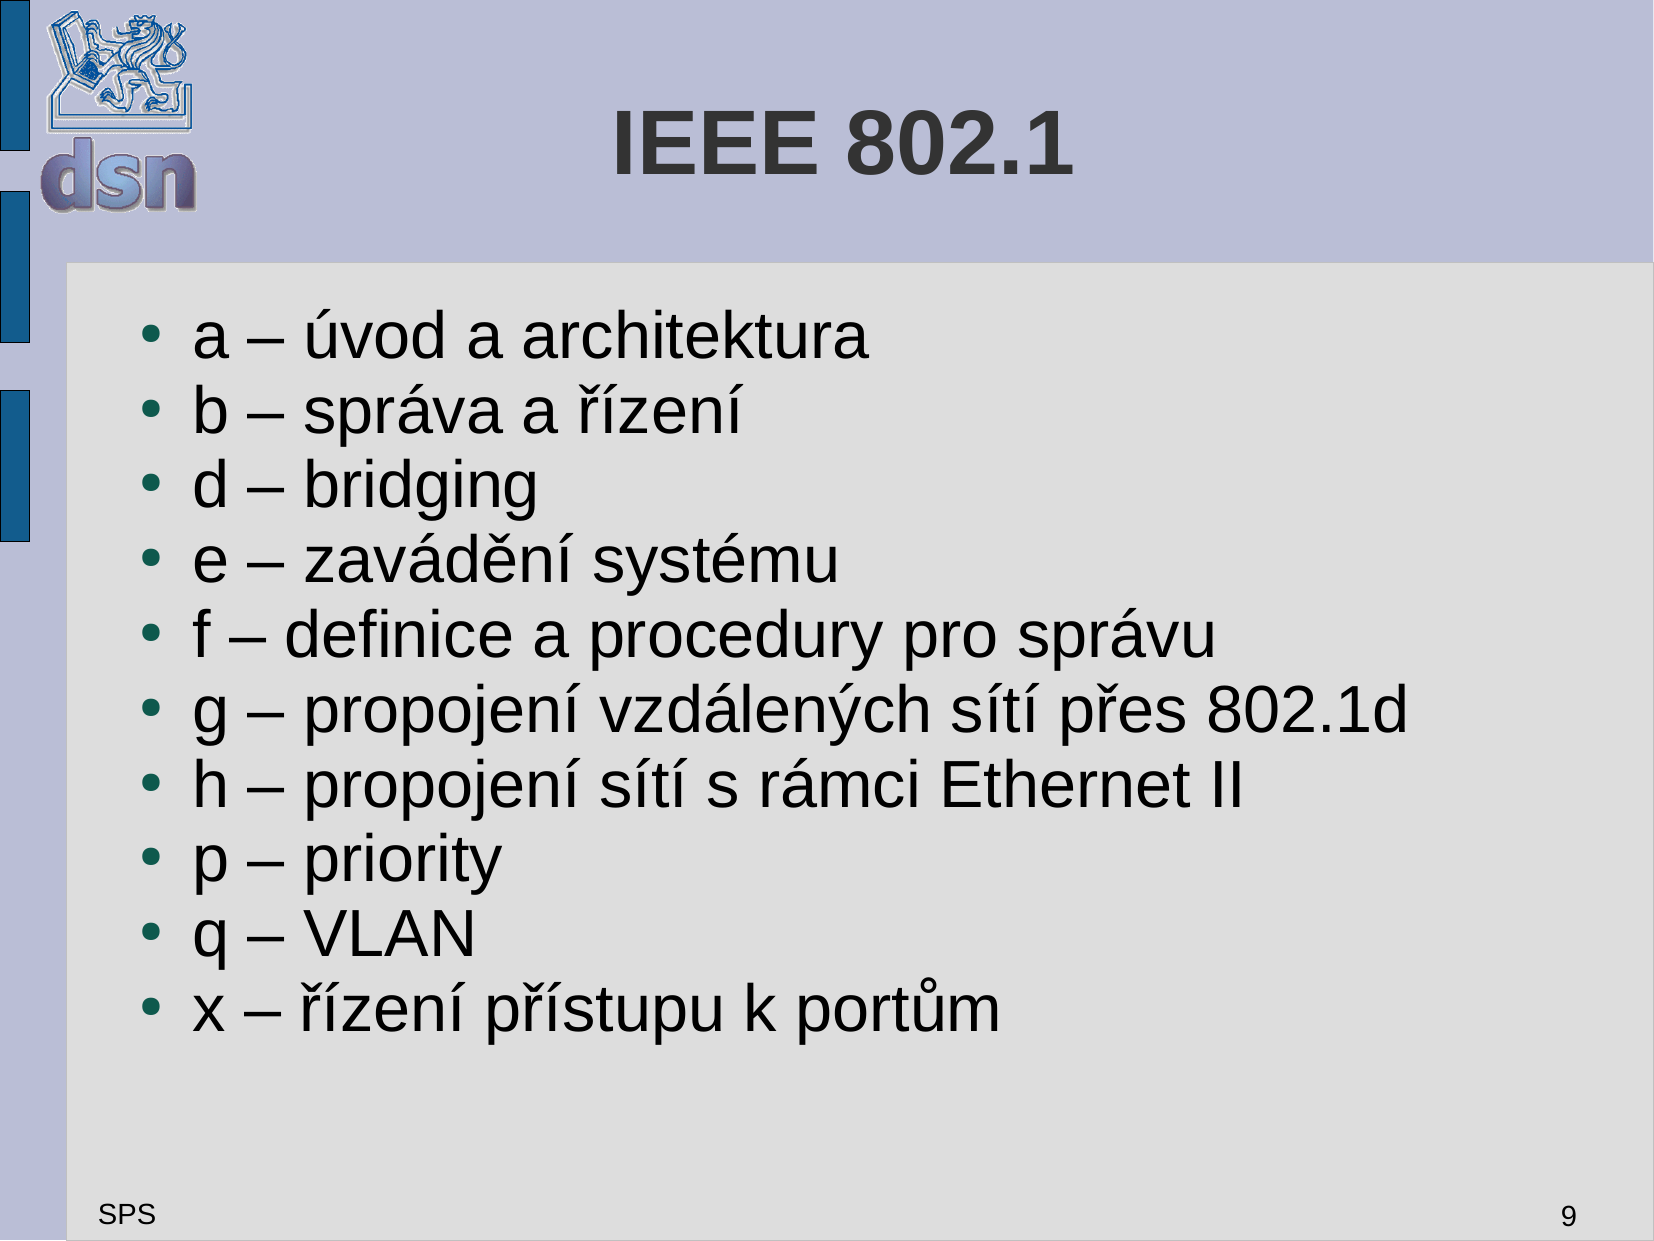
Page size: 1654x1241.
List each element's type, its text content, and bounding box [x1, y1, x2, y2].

title IEEE 802.1 [210, 39, 1478, 247]
list a – úvod a architektura b – správa a řízení d – bridging e – zavádění systému f – definice a procedury pro správu g – propojení vzdálených sítí přes 802.1d h – propojení sítí s rámci Ethernet II p – priority q – VLAN x – řízení přístupu k portům [121, 297, 1534, 1126]
picture [10, 10, 223, 230]
